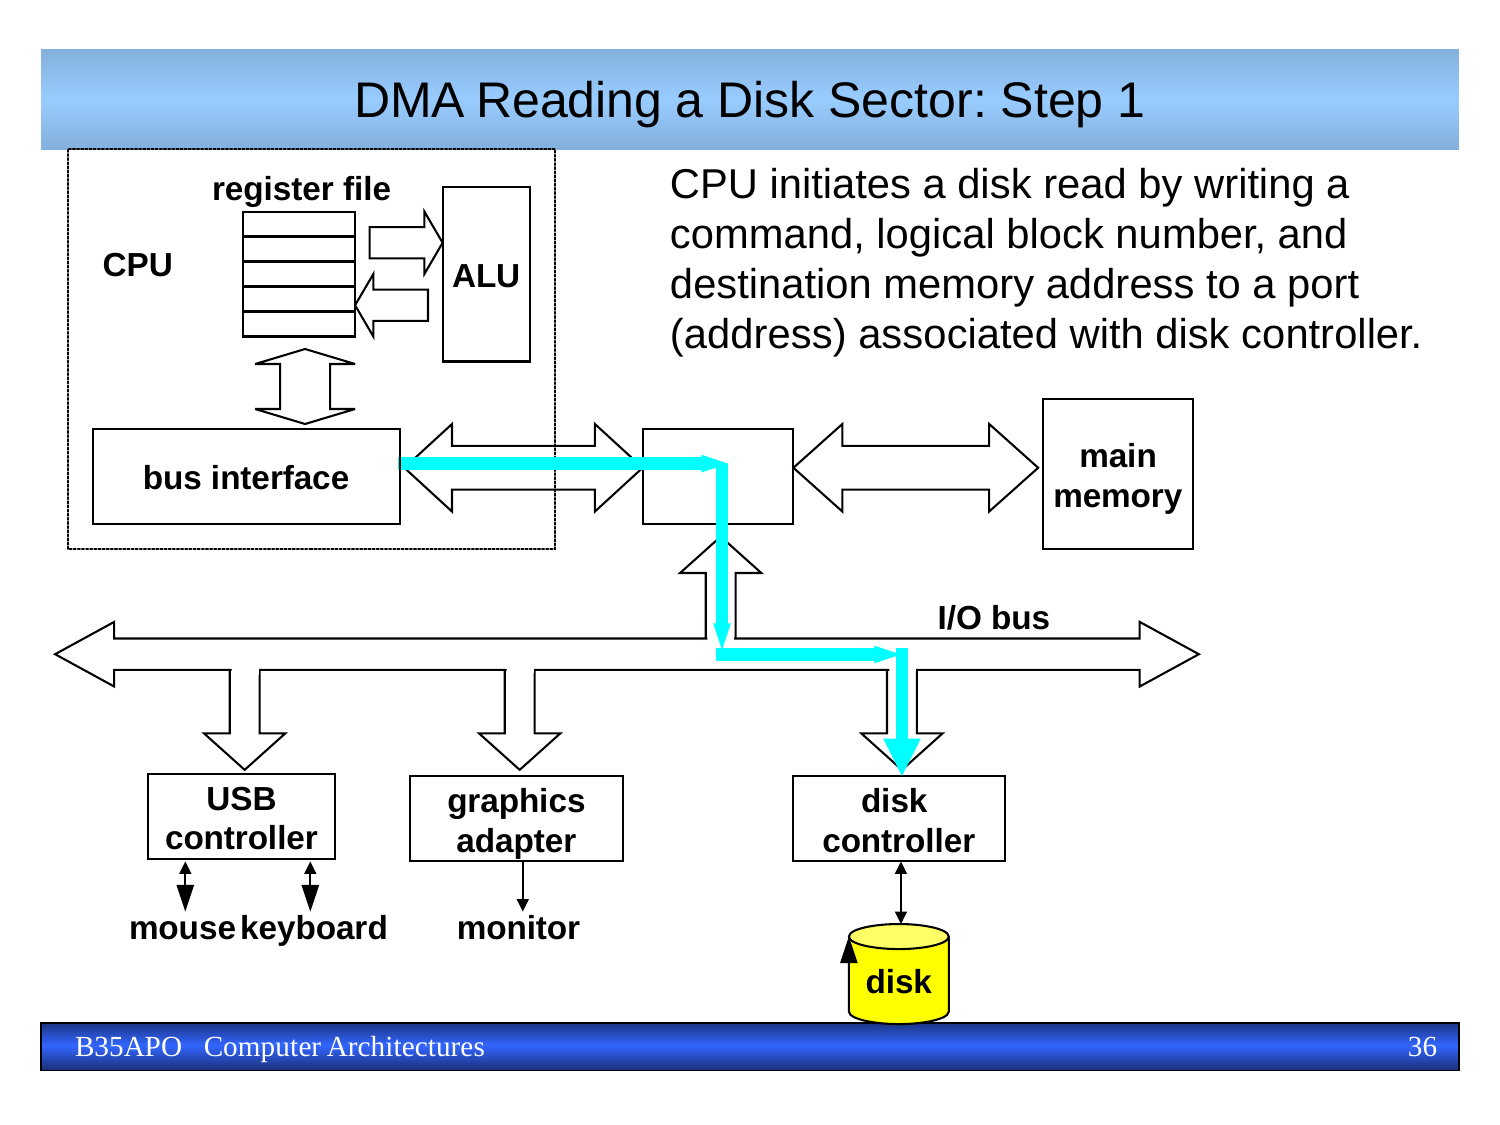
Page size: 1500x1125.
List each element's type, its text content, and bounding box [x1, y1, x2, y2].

text_box bus interface [92, 429, 400, 524]
text_box I/O bus [922, 588, 1066, 644]
text_box CPU initiates a disk read by writing a command, logical block number, and destination memory address to a port (address) associated with disk controller. [655, 148, 1458, 364]
text_box [55, 621, 896, 687]
text_box register file [196, 158, 407, 215]
text_box [723, 621, 1199, 687]
text_box main memory [1043, 399, 1193, 549]
text_box ALU [442, 186, 531, 362]
text_box disk [848, 937, 949, 1025]
text_box CPU [87, 235, 188, 291]
text_box monitor [441, 899, 596, 955]
text_box disk controller [792, 776, 1006, 862]
title DMA Reading a Disk Sector: Step 1 [41, 49, 1459, 150]
text_box mouse [113, 899, 225, 955]
text_box keyboard [225, 899, 404, 955]
text_box graphics adapter [410, 776, 623, 862]
text_box USB controller [147, 774, 336, 860]
